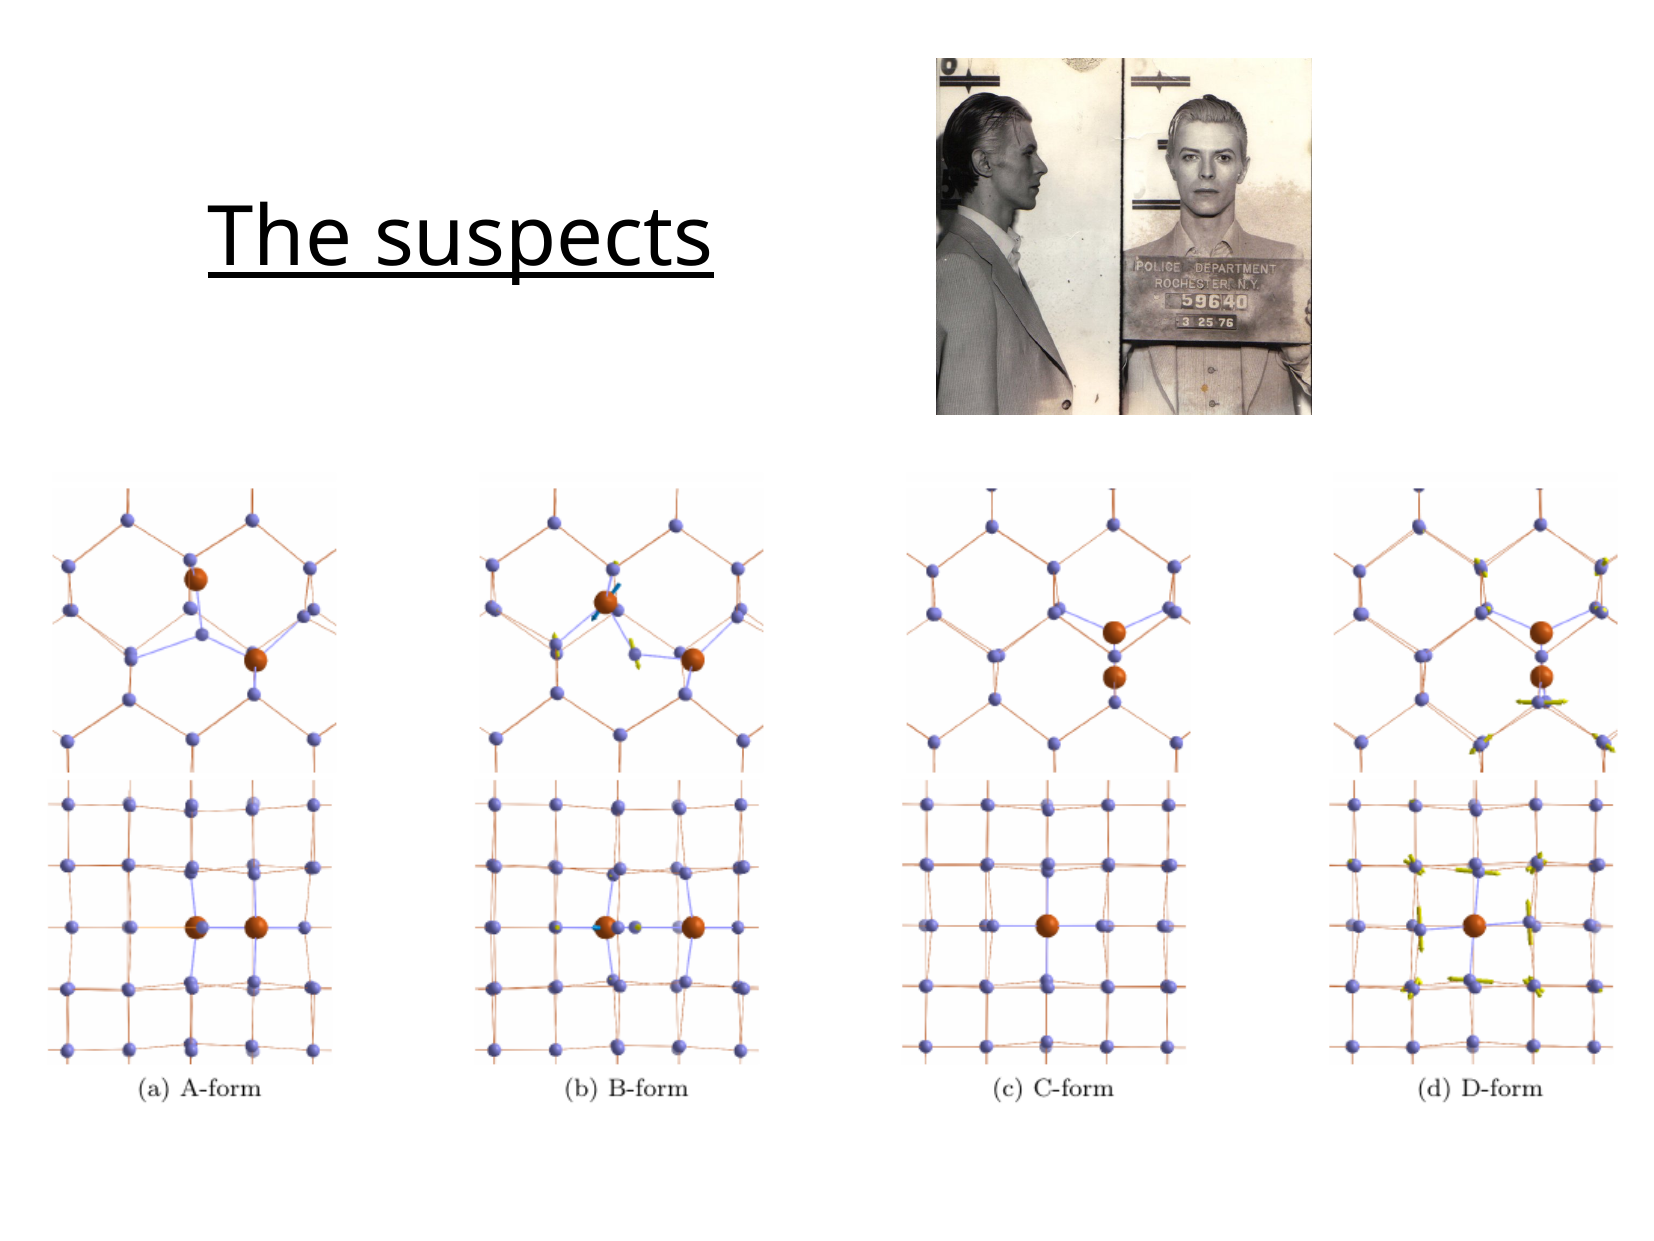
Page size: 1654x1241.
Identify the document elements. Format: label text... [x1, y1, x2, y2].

title The suspects [130, 171, 792, 296]
picture [0, 472, 1654, 1125]
picture [936, 58, 1312, 415]
